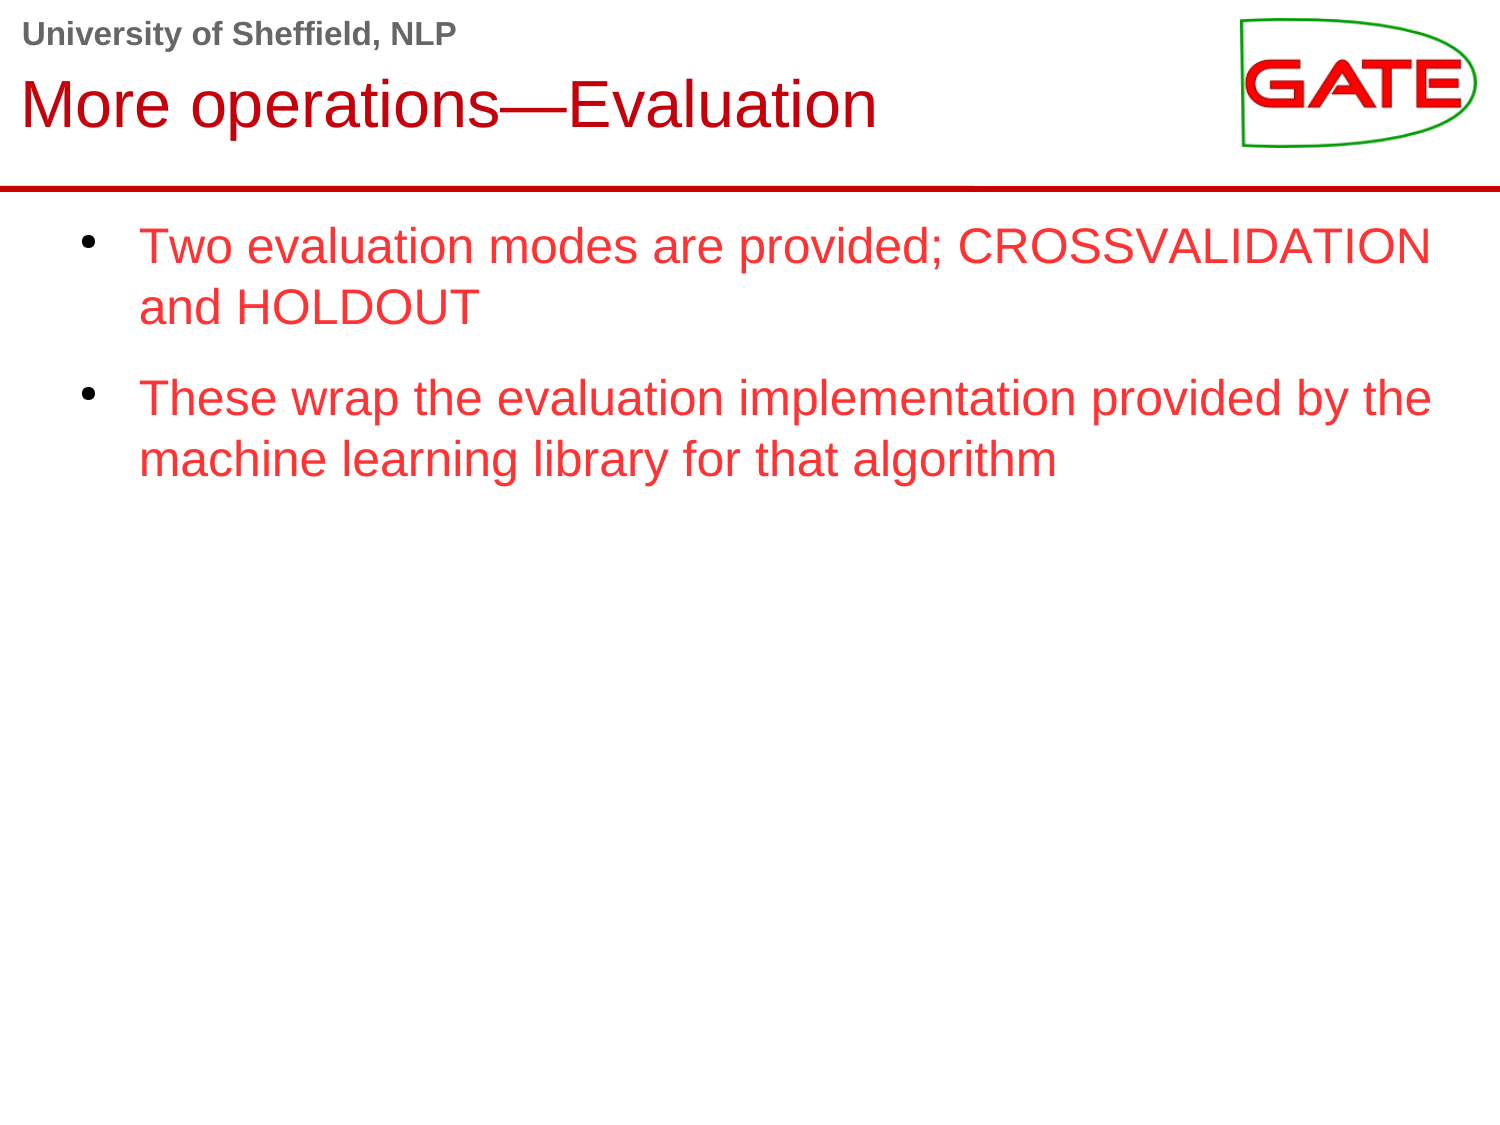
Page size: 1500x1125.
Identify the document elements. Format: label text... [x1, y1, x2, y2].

title More operations—Evaluation [20, 45, 1240, 166]
picture [1240, 18, 1477, 148]
list Two evaluation modes are provided; CROSSVALIDATION and HOLDOUT These wrap the evaluation implementation provided by the machine learning library for that algorithm [23, 212, 1477, 1063]
